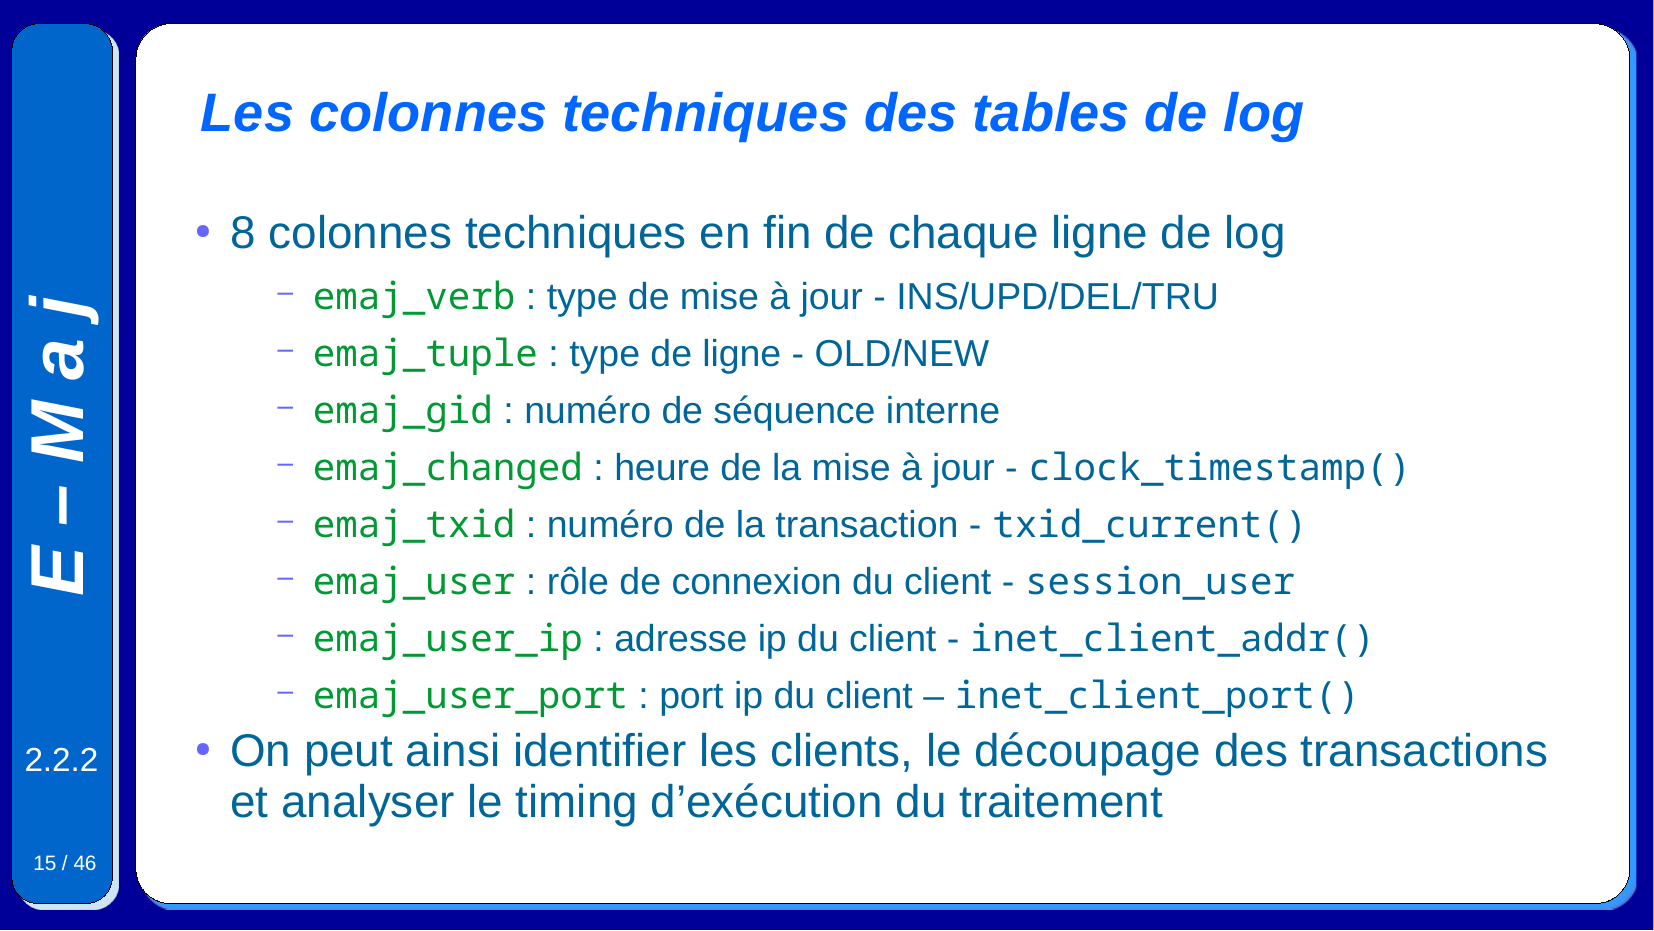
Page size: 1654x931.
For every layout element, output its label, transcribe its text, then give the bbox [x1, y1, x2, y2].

list 8 colonnes techniques en fin de chaque ligne de log emaj_verb : type de mise à jour - INS/UPD/DEL/TRU emaj_tuple : type de ligne - OLD/NEW emaj_gid : numéro de séquence interne emaj_changed : heure de la mise à jour - clock_timestamp() emaj_txid : numéro de la transaction - txid_current() emaj_user : rôle de connexion du client - session_user emaj_user_ip : adresse ip du client - inet_client_addr() emaj_user_port : port ip du client – inet_client_port() On peut ainsi identifier les clients, le découpage des transactions et analyser le timing d’exécution du traitement [177, 206, 1587, 827]
title Les colonnes techniques des tables de log [200, 34, 1575, 191]
